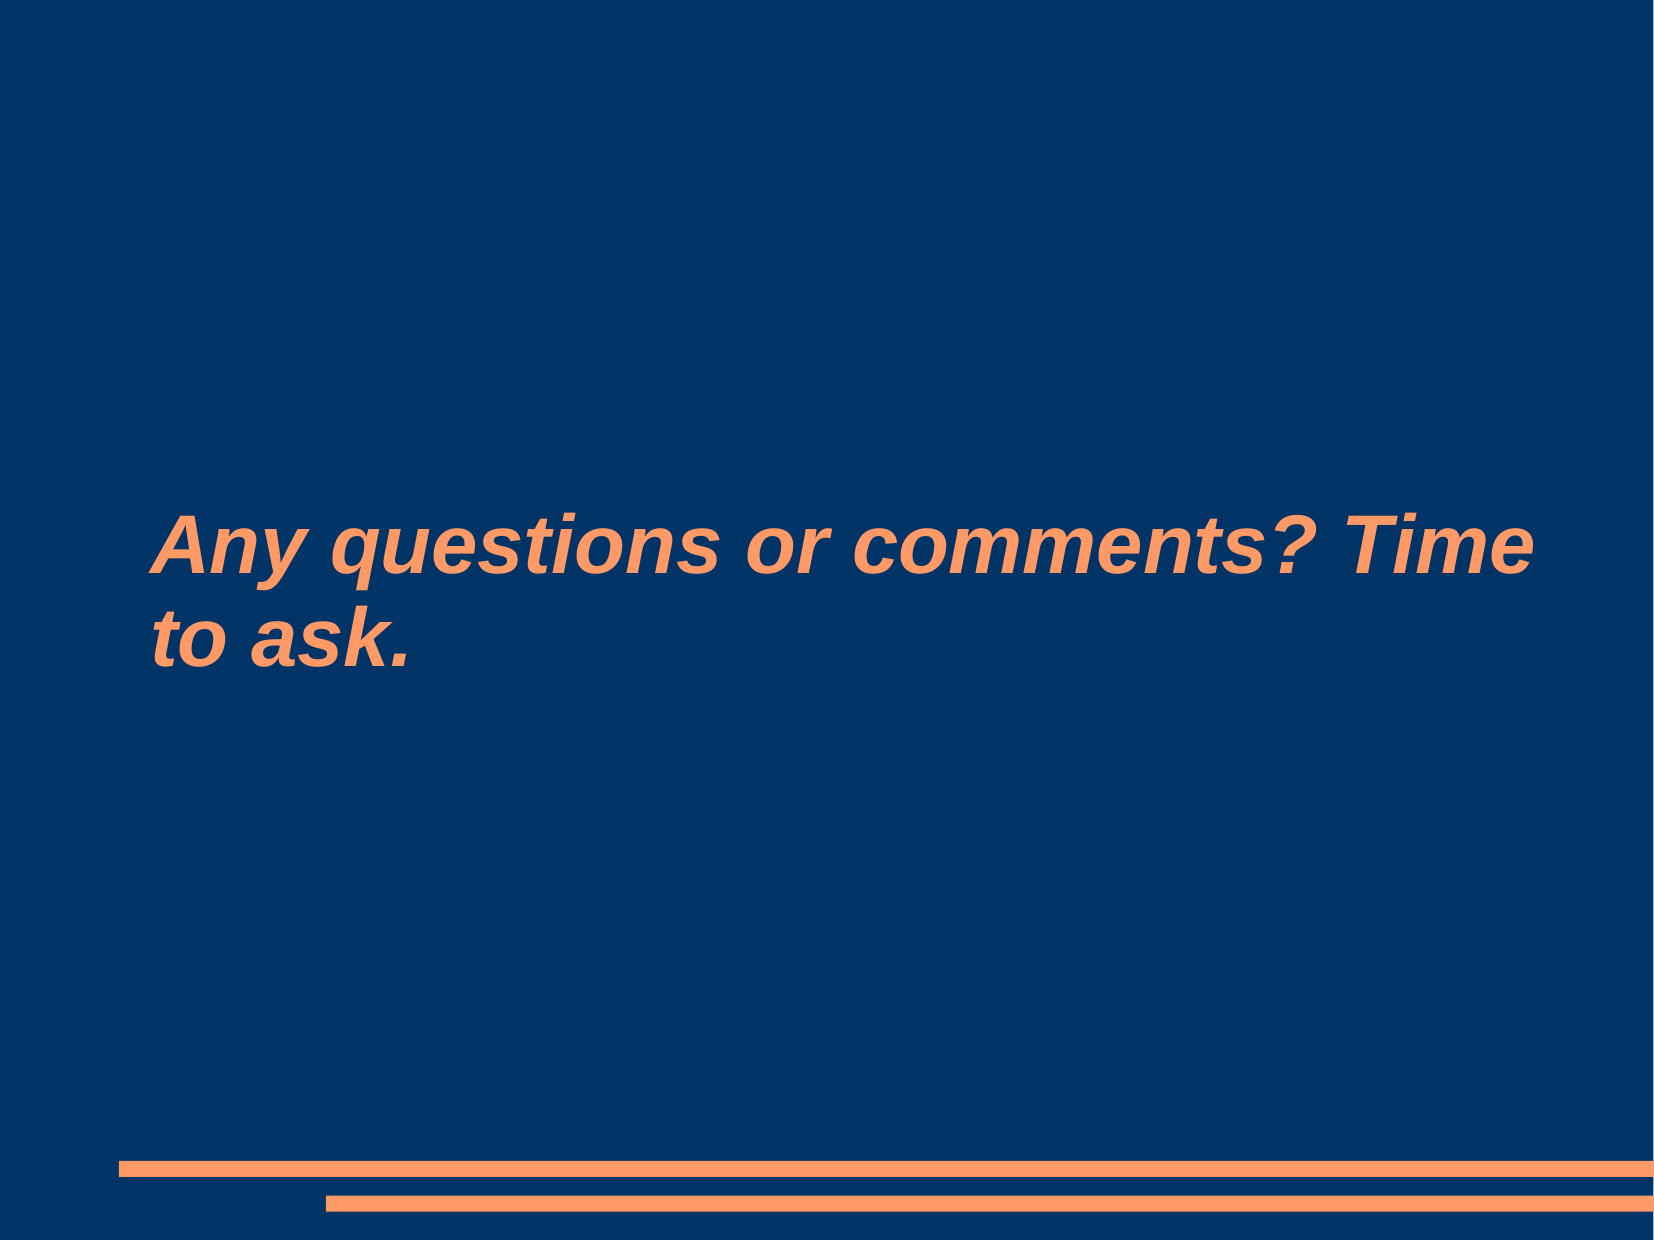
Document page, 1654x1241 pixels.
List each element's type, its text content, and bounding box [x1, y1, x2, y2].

title Any questions or comments? Time to ask. [150, 487, 1563, 695]
